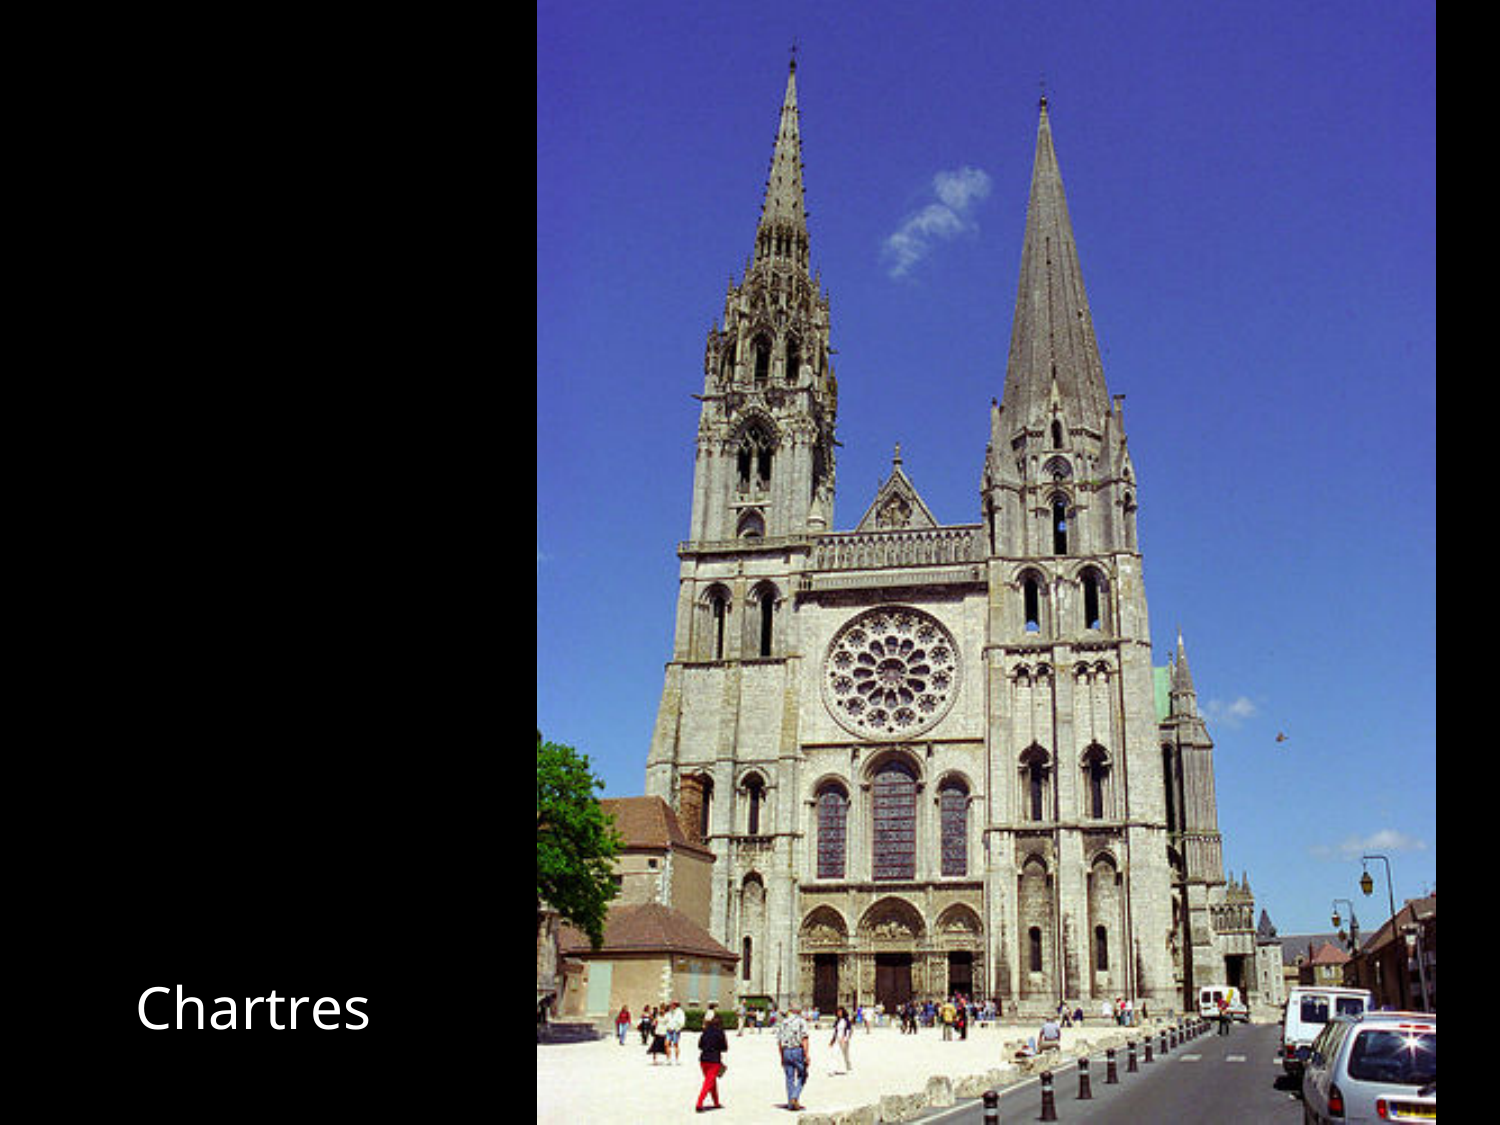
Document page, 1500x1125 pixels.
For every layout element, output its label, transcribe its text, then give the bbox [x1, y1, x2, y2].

picture [537, 0, 1436, 1125]
text_box Chartres [121, 964, 387, 1050]
